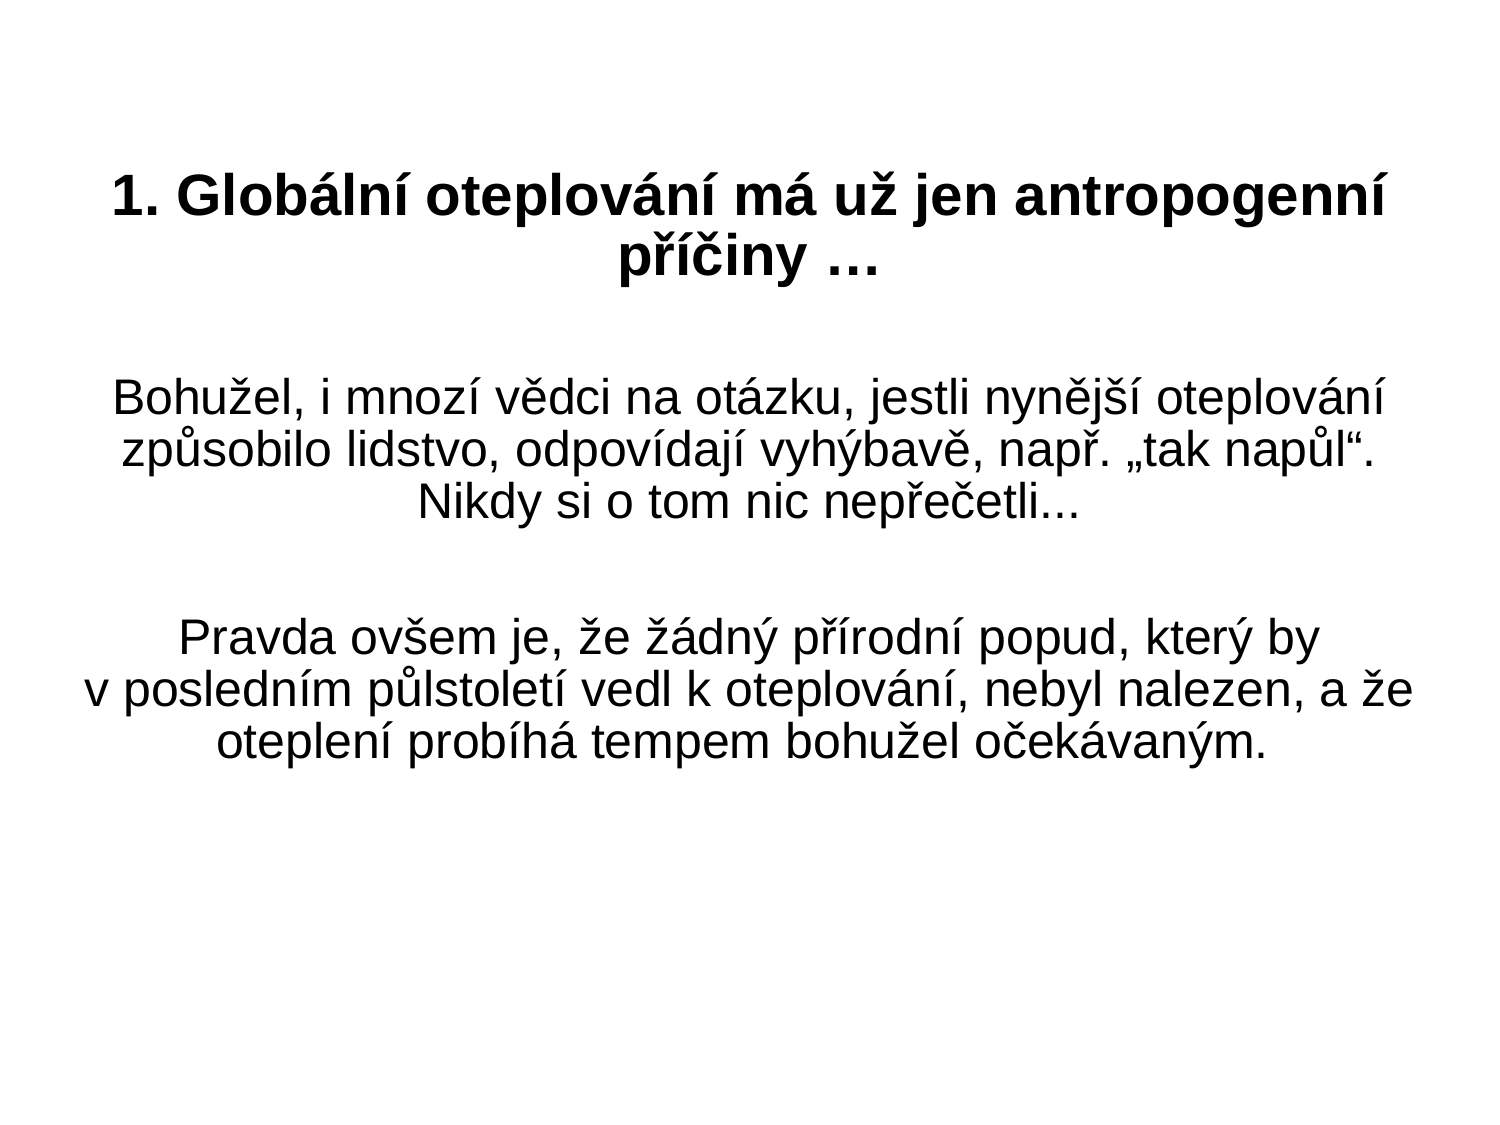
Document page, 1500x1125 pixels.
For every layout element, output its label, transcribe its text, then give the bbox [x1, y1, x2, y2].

subtitle 1. Globální oteplování má už jen antropogenní příčiny … Bohužel, i mnozí vědci na otázku, jestli nynější oteplování způsobilo lidstvo, odpovídají vyhýbavě, např. „tak napůl“. Nikdy si o tom nic nepřečetli... Pravda ovšem je, že žádný přírodní popud, který by v posledním půlstoletí vedl k oteplování, nebyl nalezen, a že oteplení probíhá tempem bohužel očekávaným. [75, 21, 1425, 915]
